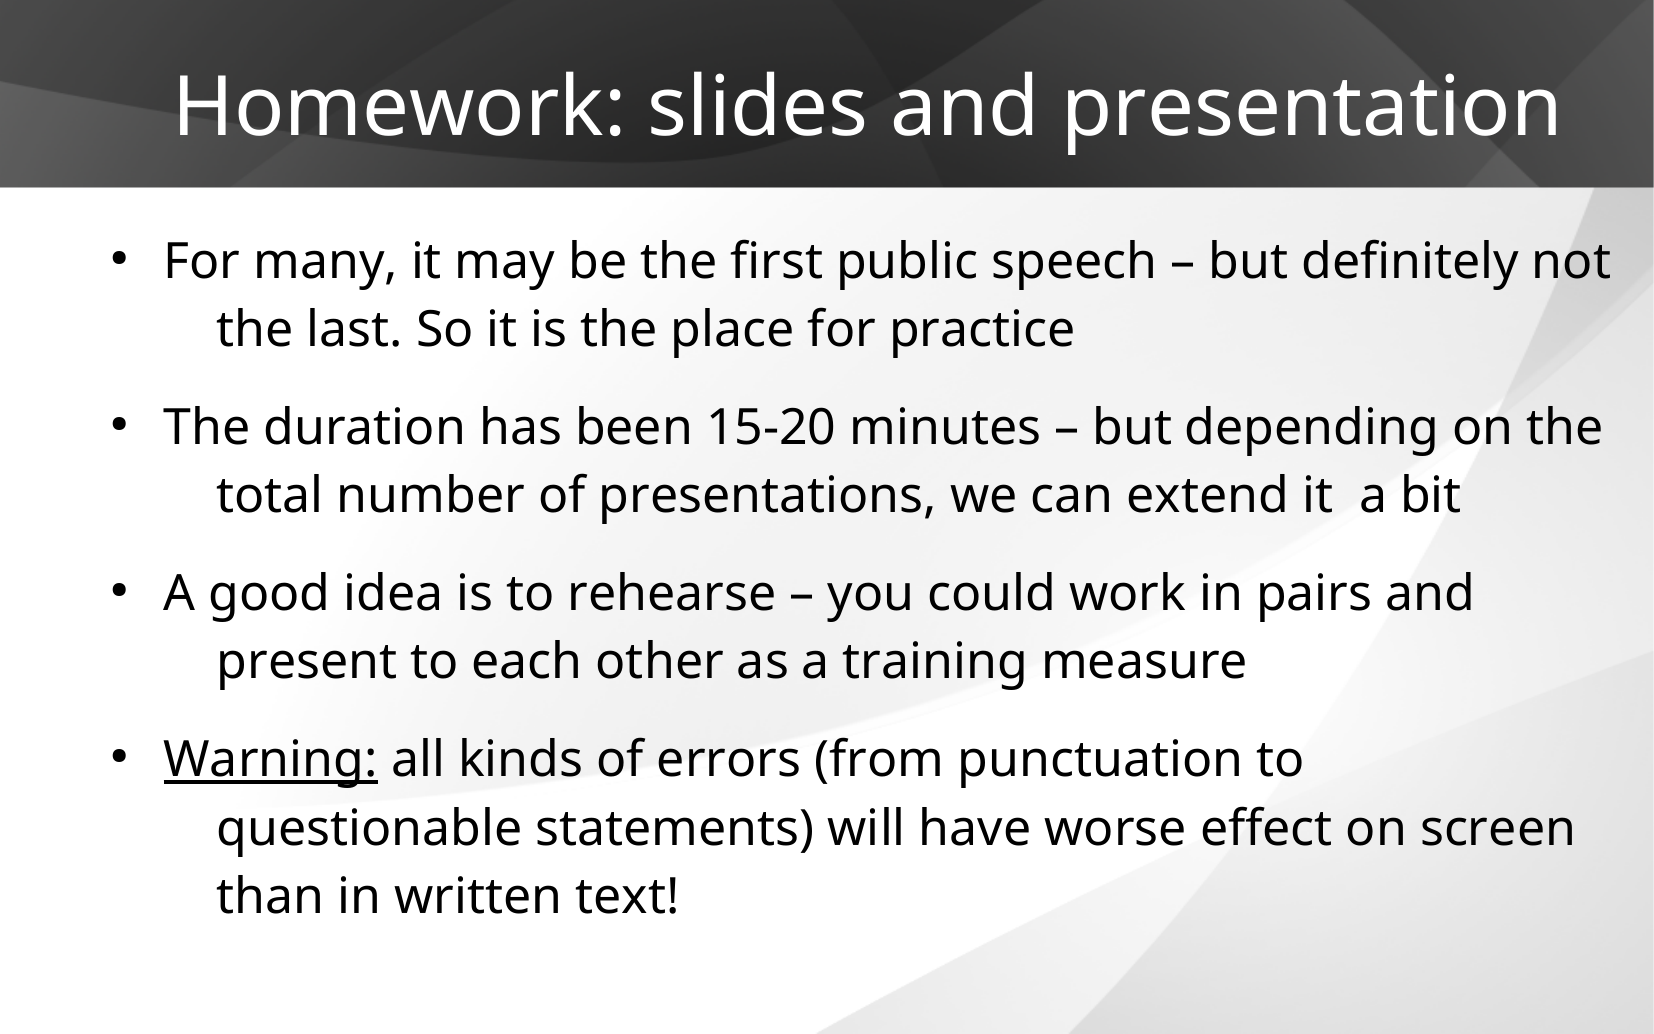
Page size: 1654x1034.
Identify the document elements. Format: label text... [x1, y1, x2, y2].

list For many, it may be the first public speech – but definitely not the last. So it is the place for practice The duration has been 15-20 minutes – but depending on the total number of presentations, we can extend it a bit A good idea is to rehearse – you could work in pairs and present to each other as a training measure Warning: all kinds of errors (from punctuation to questionable statements) will have worse effect on screen than in written text! [75, 225, 1613, 1013]
picture [0, 0, 1654, 1034]
title Homework: slides and presentation [124, 0, 1613, 208]
